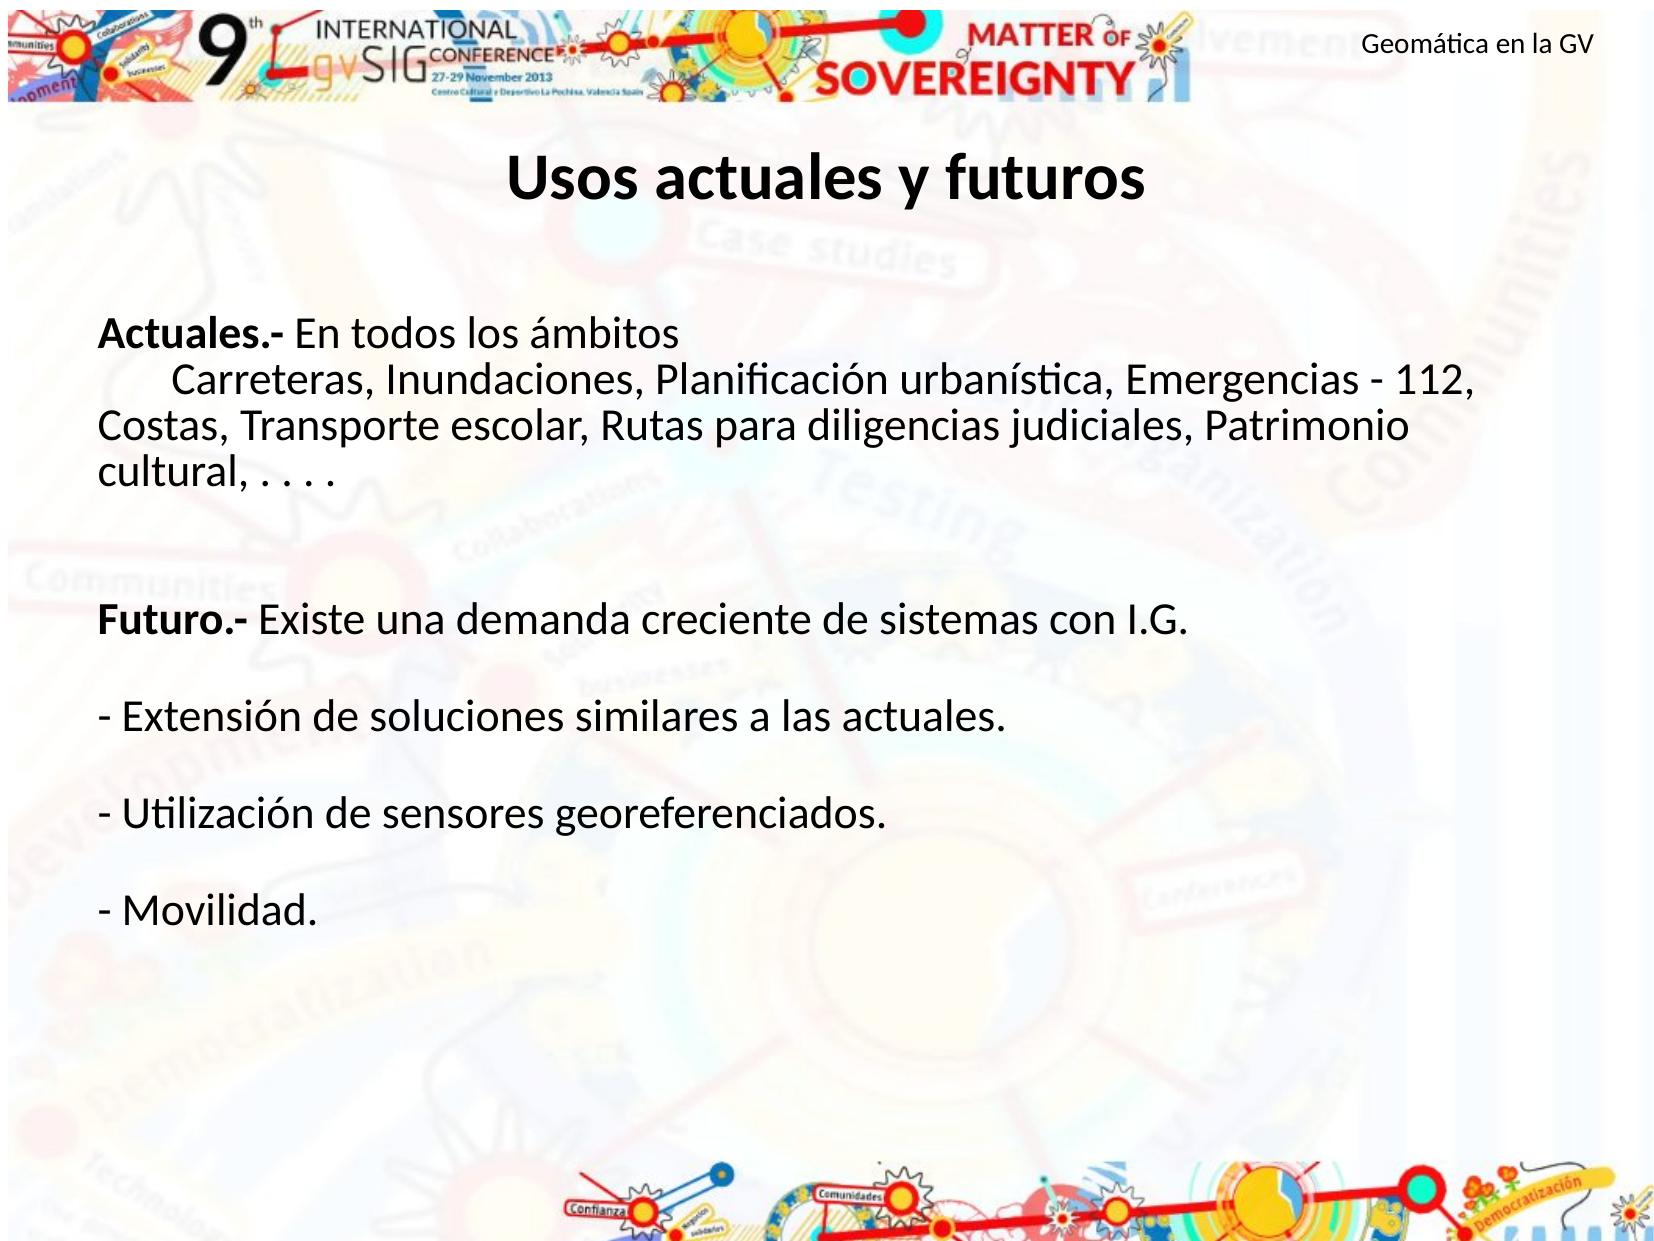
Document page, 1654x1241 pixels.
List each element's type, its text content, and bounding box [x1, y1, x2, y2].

text_box Geomática en la GV [1346, 23, 1654, 73]
text_box Actuales.- En todos los ámbitos Carreteras, Inundaciones, Planificación urbanística, Emergencias - 112, Costas, Transporte escolar, Rutas para diligencias judiciales, Patrimonio cultural, . . . . Futuro.- Existe una demanda creciente de sistemas con I.G. - Extensión de soluciones similares a las actuales. - Utilización de sensores georeferenciados. - Movilidad. [82, 307, 1607, 1005]
picture [7, 10, 1654, 1241]
title Usos actuales y futuros [82, 129, 1571, 237]
